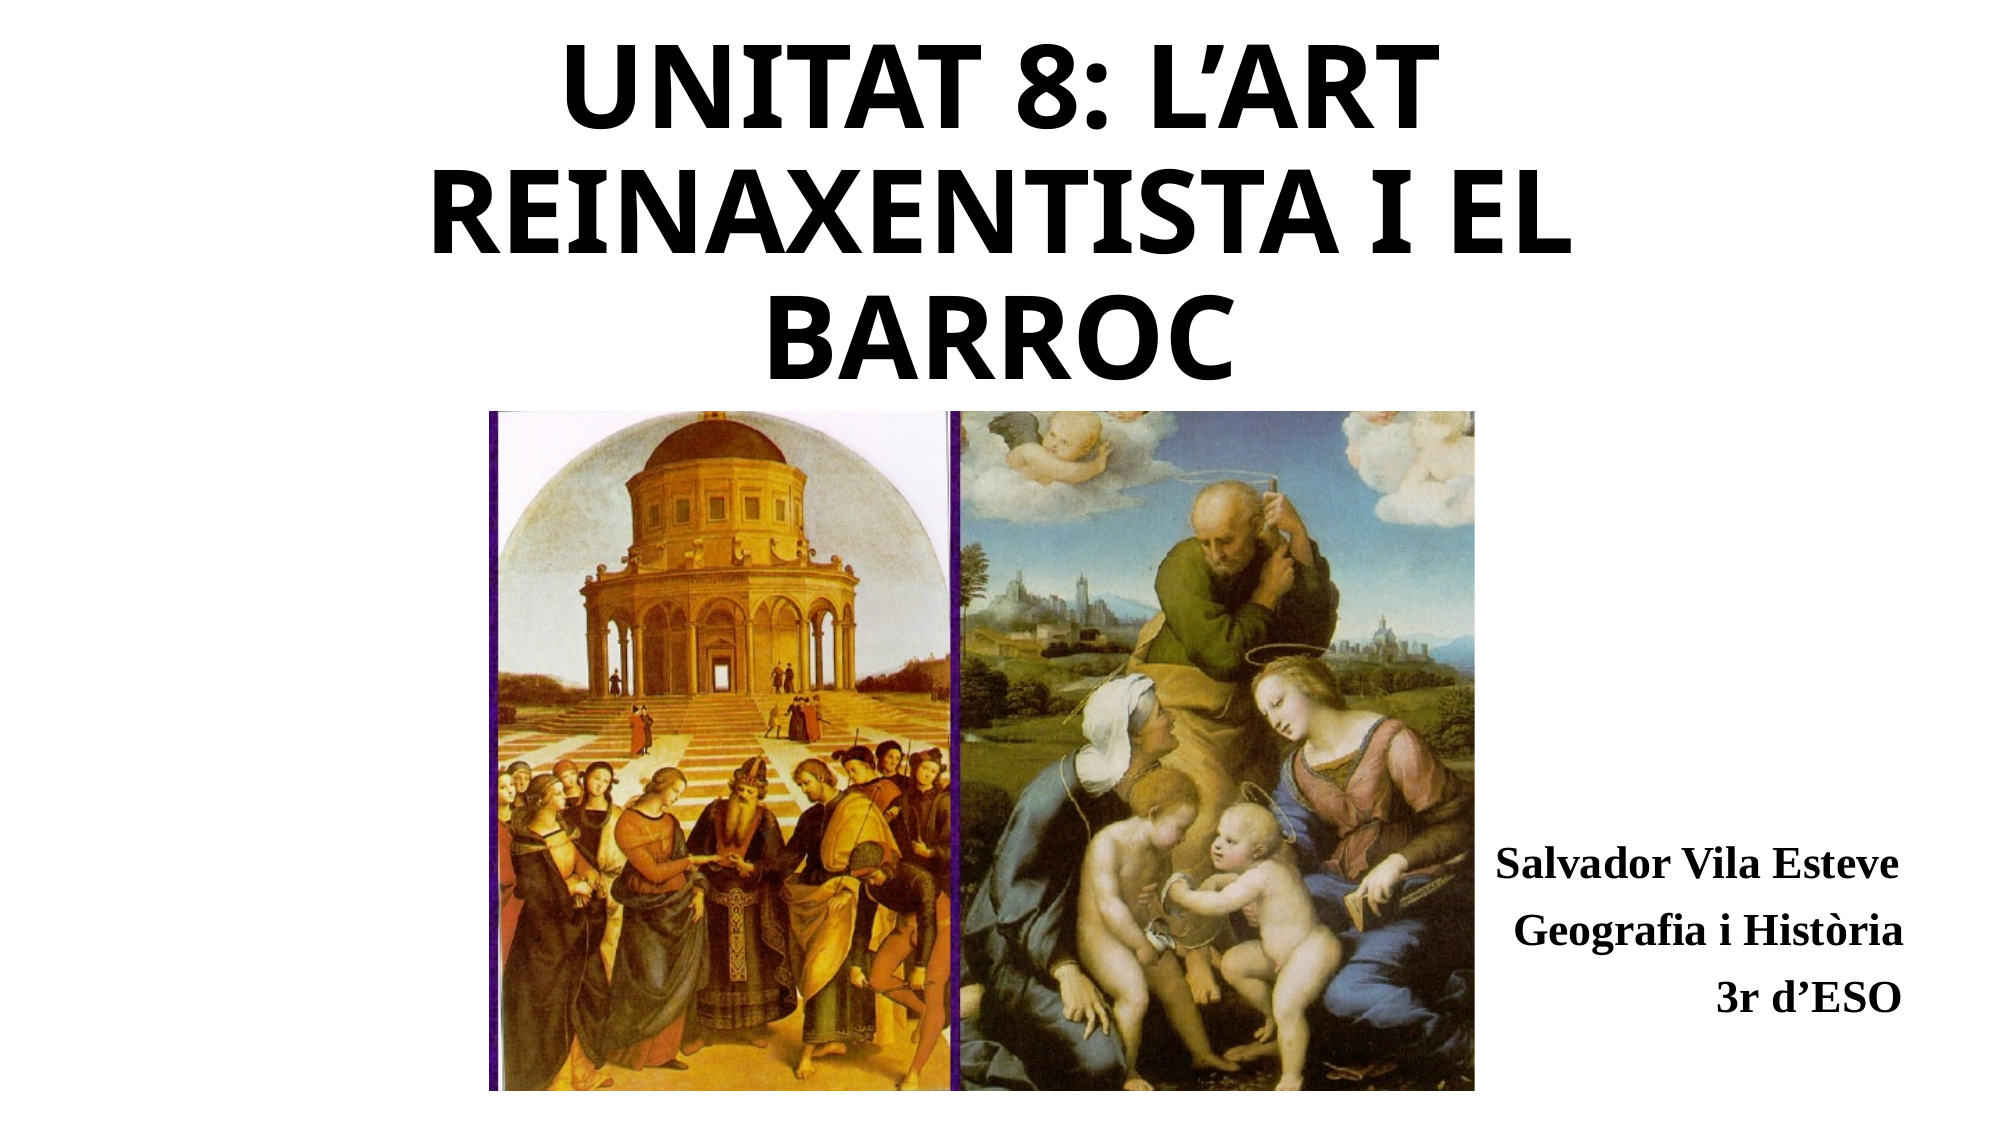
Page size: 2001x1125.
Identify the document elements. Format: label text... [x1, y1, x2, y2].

subtitle Salvador Vila Esteve Geografia i Història 3r d’ESO [740, 825, 1927, 1125]
picture [489, 411, 1475, 1091]
title UNITAT 8: L’ART REINAXENTISTA I EL BARROC [249, 20, 1750, 412]
